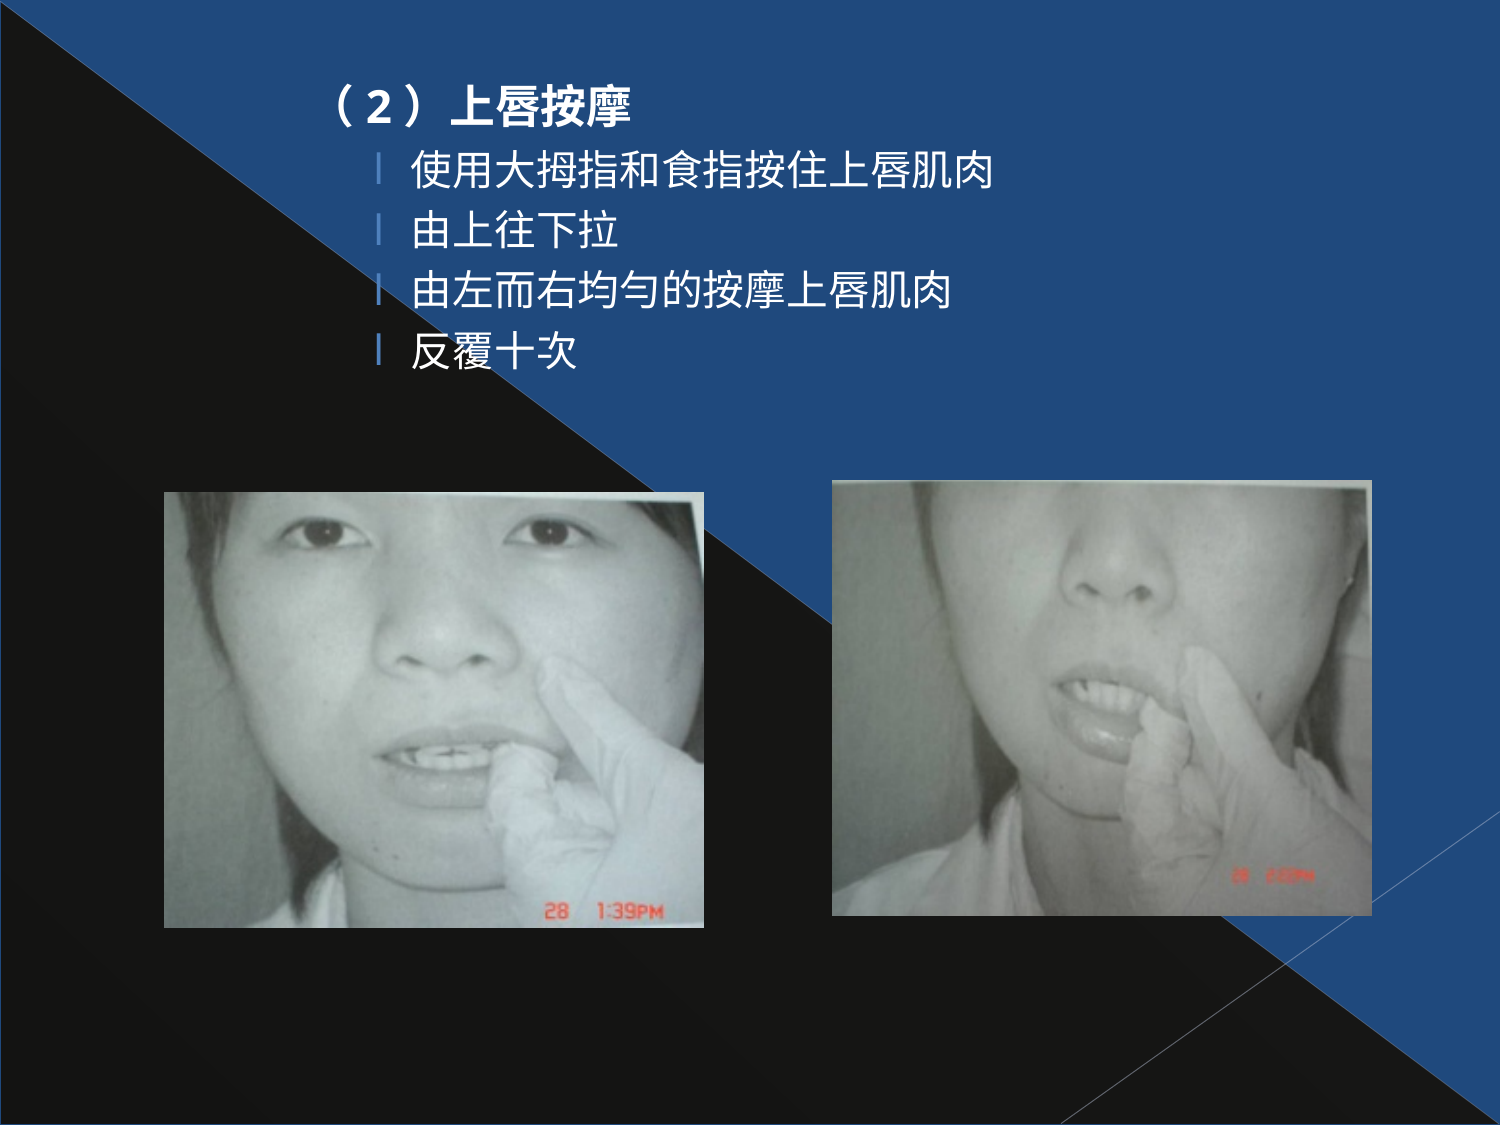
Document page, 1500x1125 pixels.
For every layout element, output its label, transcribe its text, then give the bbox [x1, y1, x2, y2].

picture [164, 492, 704, 928]
picture [832, 480, 1372, 916]
list （2）上唇按摩 使用大拇指和食指按住上唇肌肉 由上往下拉 由左而右均勻的按摩上唇肌肉 反覆十次 [70, 70, 1421, 399]
